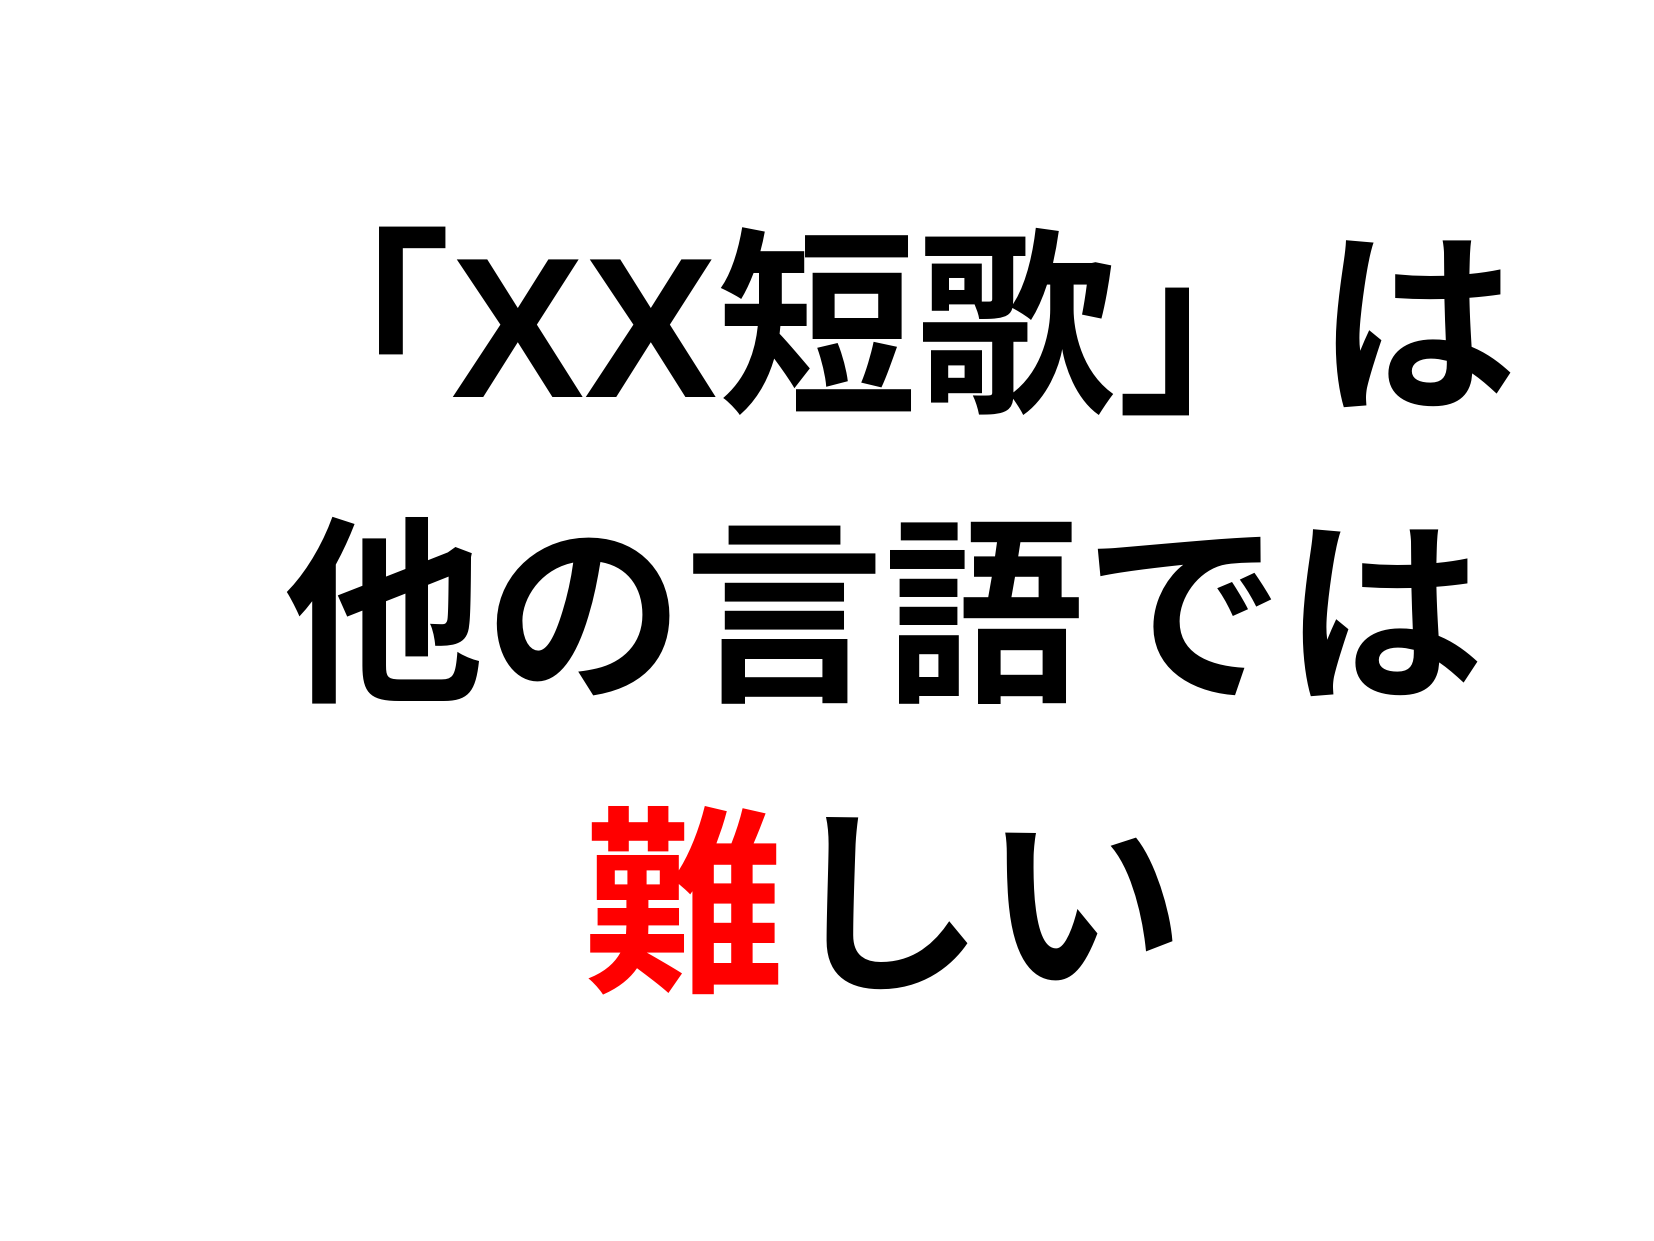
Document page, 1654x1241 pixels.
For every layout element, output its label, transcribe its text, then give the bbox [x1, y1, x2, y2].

text_box 「XX短歌」は 他の言語では 難しい [236, 157, 1459, 827]
